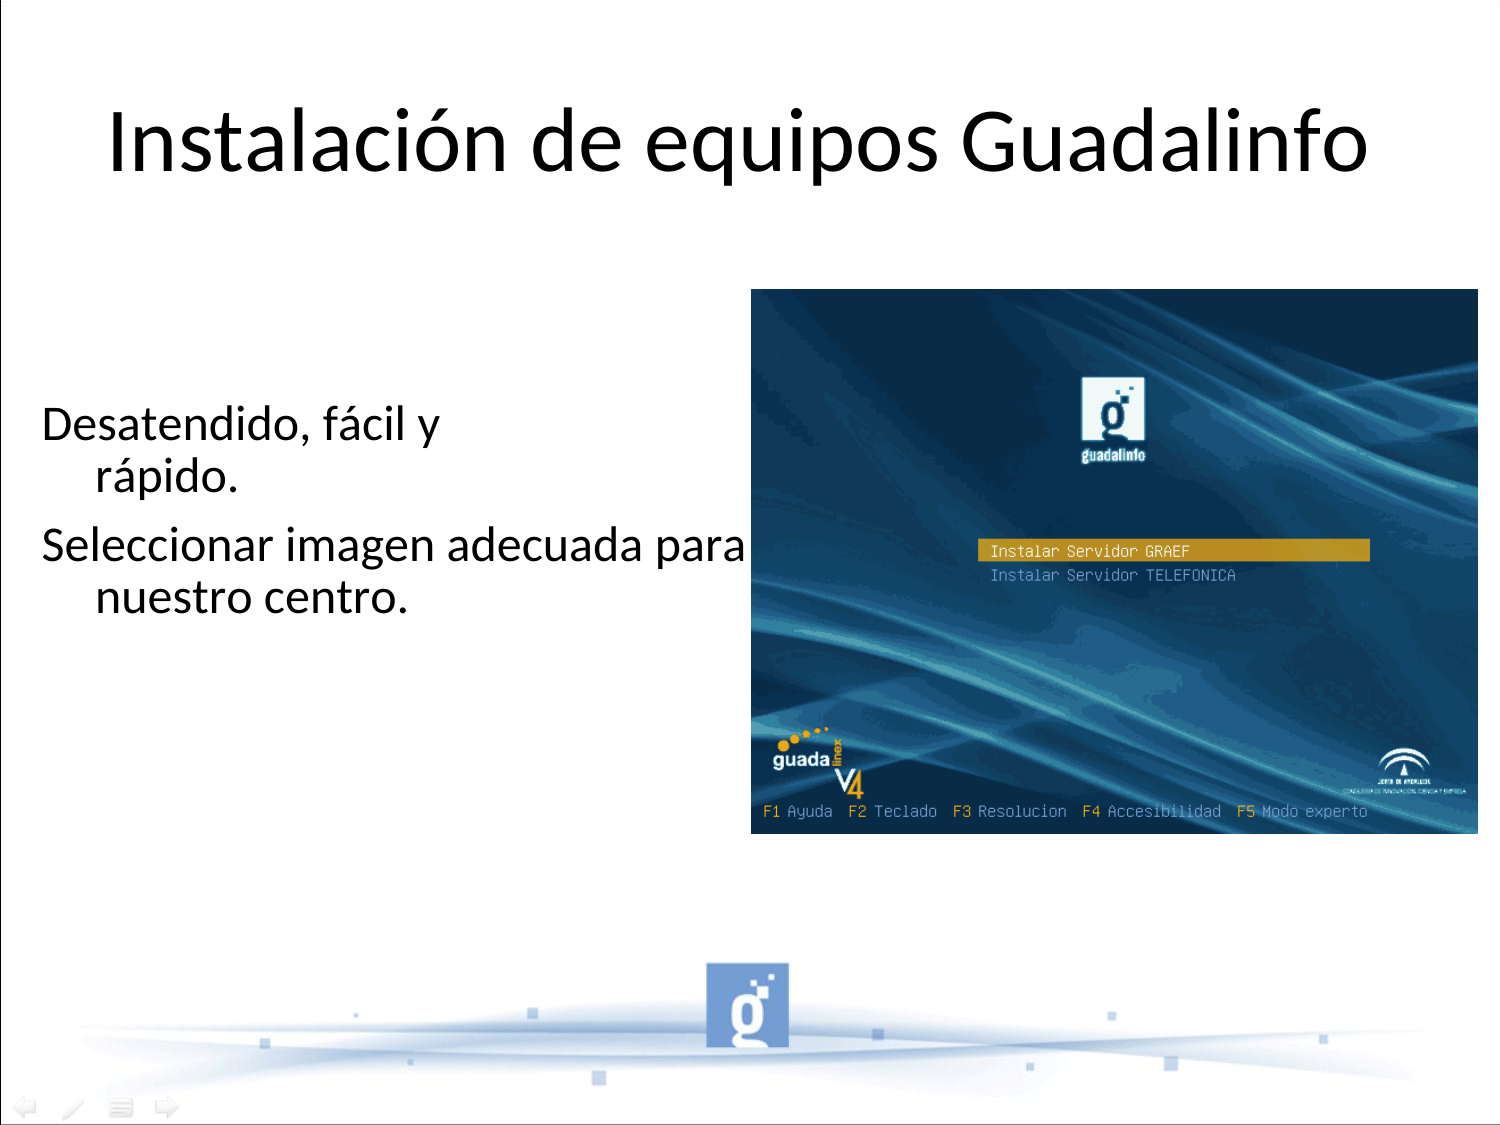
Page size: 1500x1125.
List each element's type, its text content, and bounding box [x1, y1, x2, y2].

list Desatendido, fácil y rápido. Seleccionar imagen adecuada para nuestro centro. [41, 265, 768, 1085]
picture [0, 0, 1500, 1125]
title Instalación de equipos Guadalinfo [0, 50, 1484, 243]
